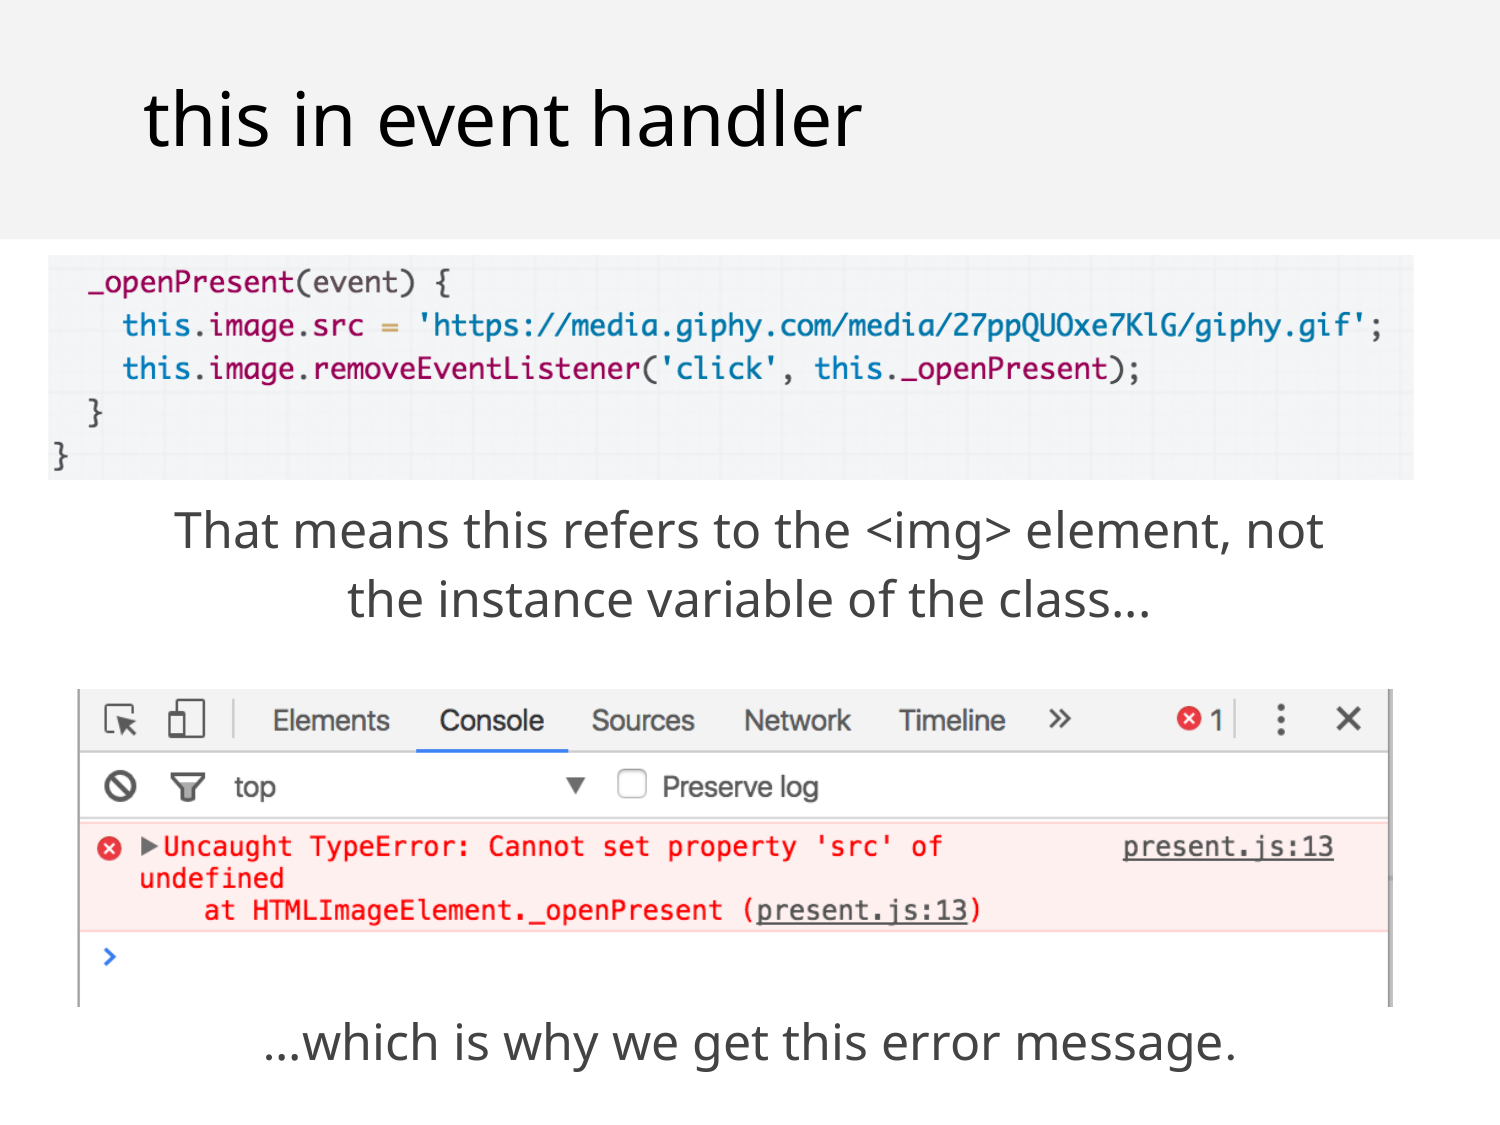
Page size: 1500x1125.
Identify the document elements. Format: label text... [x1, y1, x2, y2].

list ...which is why we get this error message. [128, 986, 1372, 1069]
title this in event handler [128, 56, 1372, 183]
picture [48, 255, 1414, 480]
picture [69, 689, 1393, 1007]
list That means this refers to the <img> element, not the instance variable of the class... [128, 480, 1372, 606]
